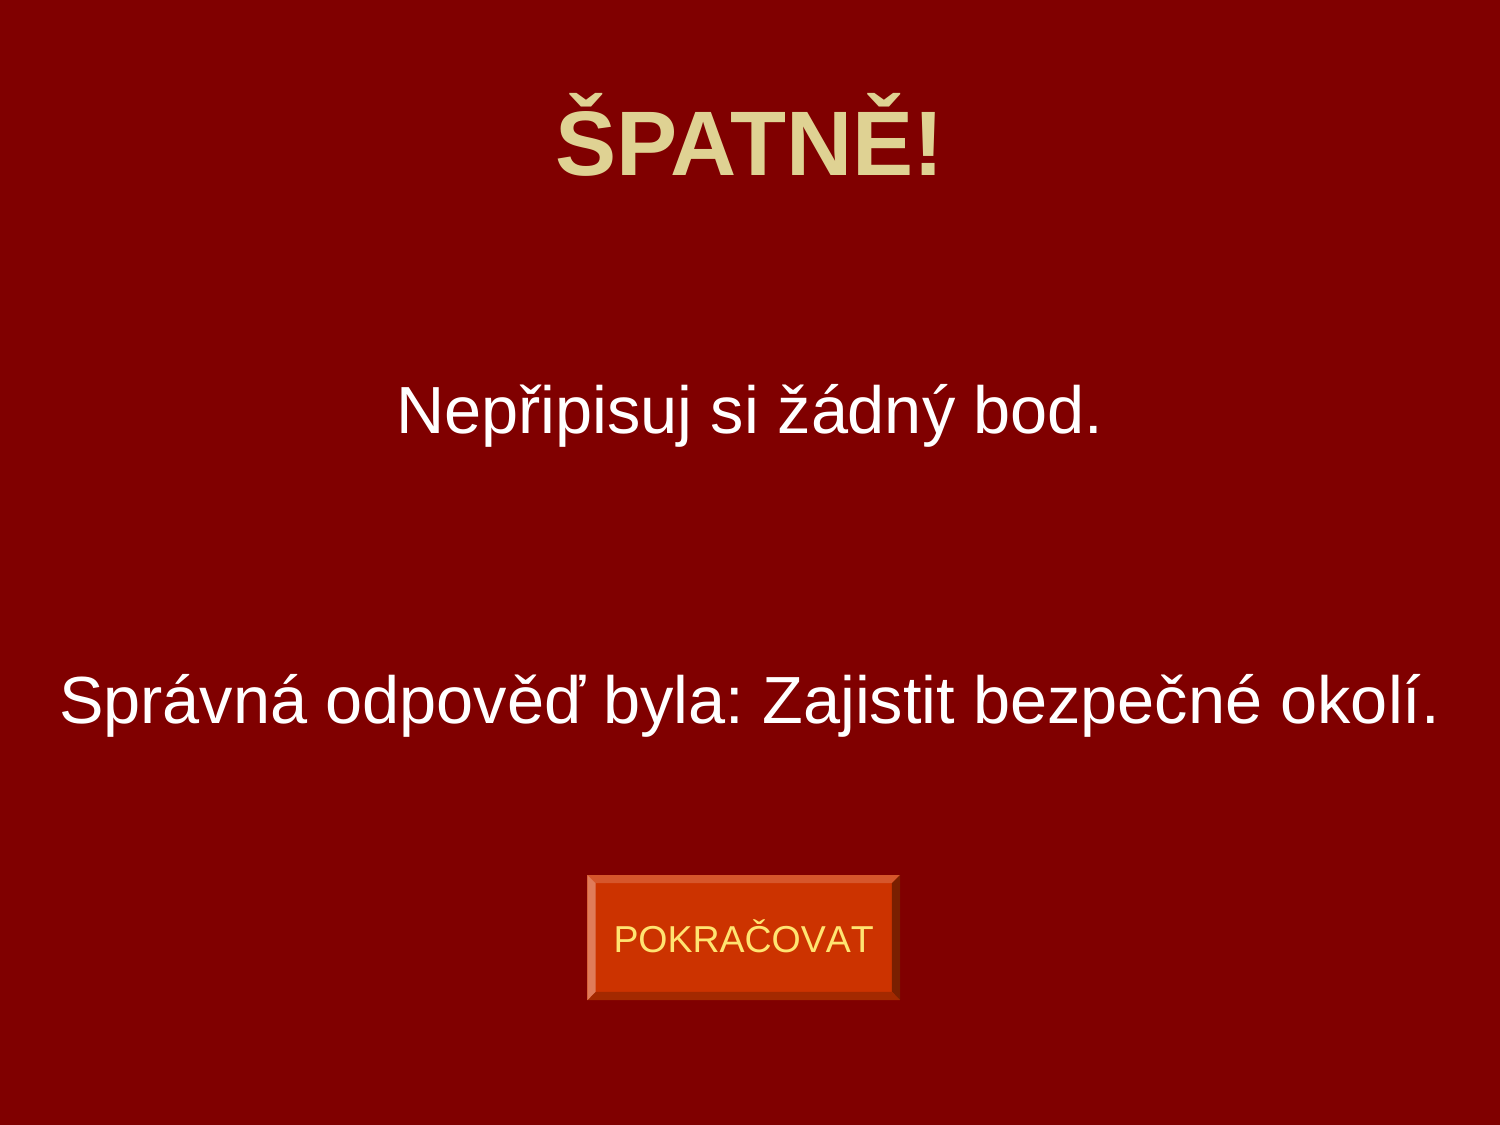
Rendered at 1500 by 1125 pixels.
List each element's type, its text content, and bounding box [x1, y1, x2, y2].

text_box POKRAČOVAT [596, 884, 891, 991]
title ŠPATNĚ! [75, 45, 1426, 233]
list Nepřipisuj si žádný bod. Správná odpověď byla: Zajistit bezpečné okolí. [0, 262, 1500, 1006]
